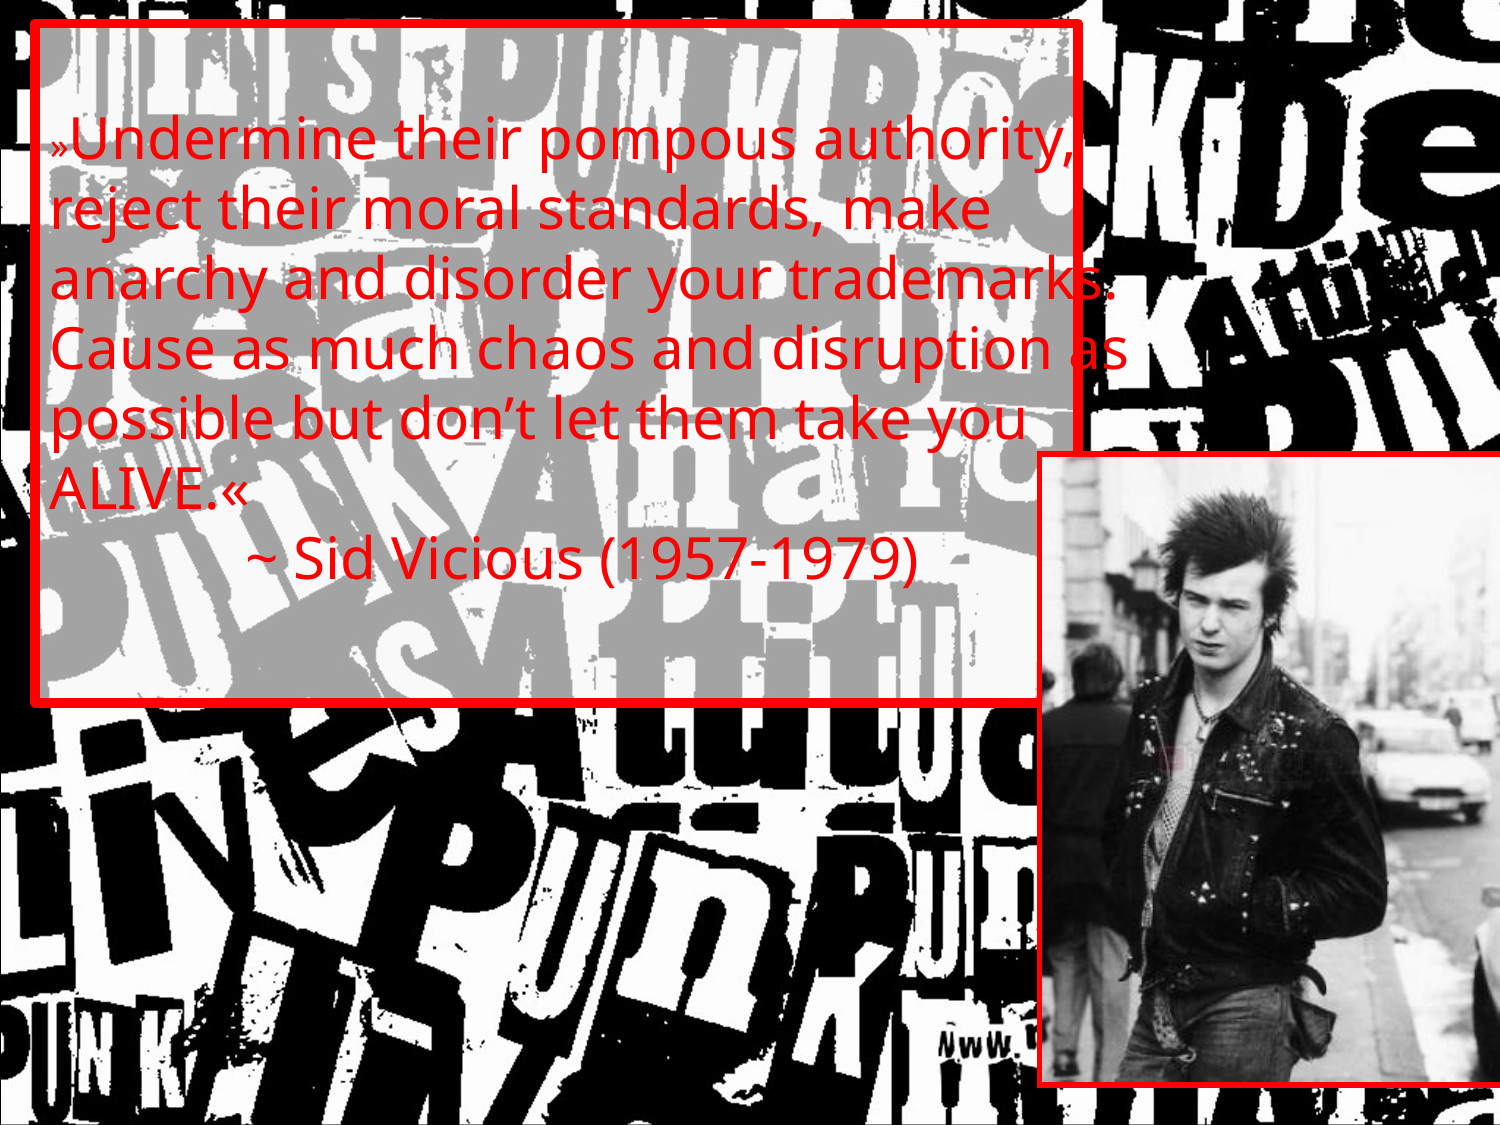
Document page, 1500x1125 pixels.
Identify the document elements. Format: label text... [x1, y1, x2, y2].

picture [1042, 457, 1500, 1082]
text_box [35, 23, 1079, 93]
text_box »Undermine their pompous authority, reject their moral standards, make anarchy and disorder your trademarks. Cause as much chaos and disruption as possible but don’t let them take you ALIVE.« ~ Sid Vicious (1957-1979) [35, 93, 1149, 599]
text_box [35, 599, 1037, 704]
picture [0, 0, 1500, 1125]
